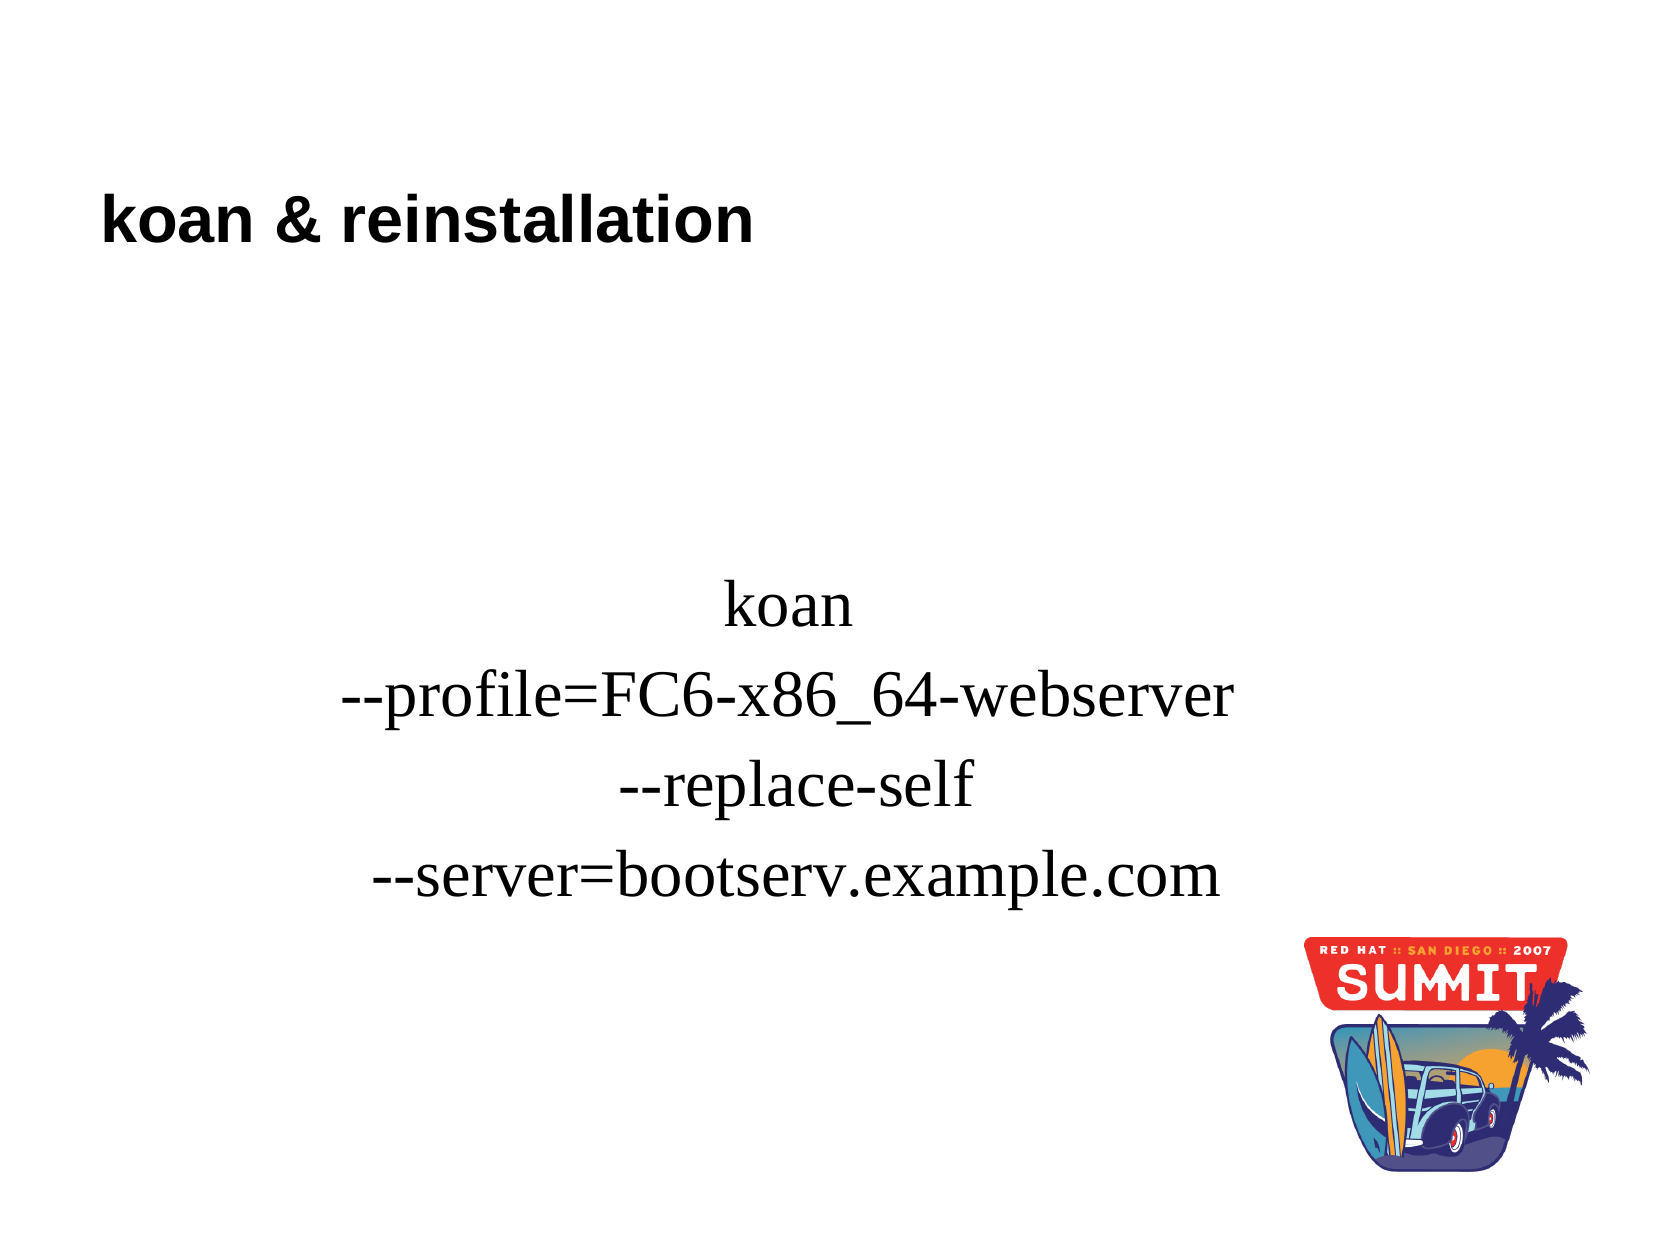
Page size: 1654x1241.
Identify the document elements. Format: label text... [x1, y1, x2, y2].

picture [1500, 937, 1590, 1172]
title koan & reinstallation [100, 164, 1506, 275]
subtitle koan --profile=FC6-x86_64-webserver --replace-self --server=bootserv.example.com [94, 304, 1500, 1174]
